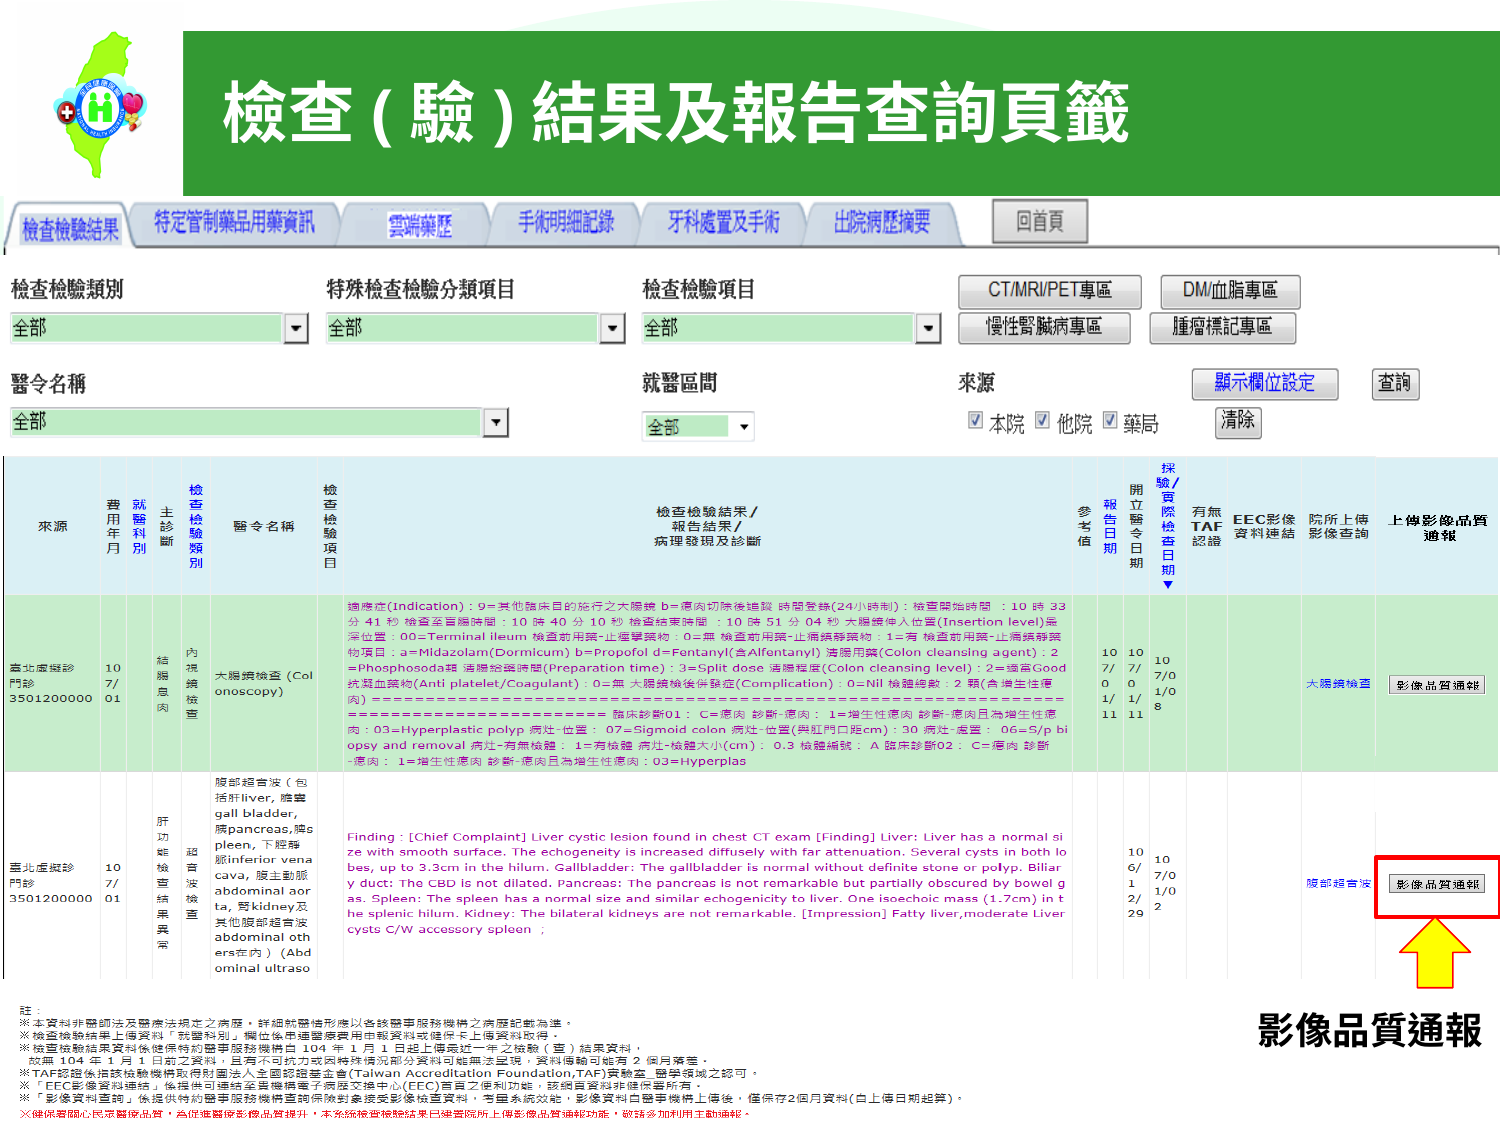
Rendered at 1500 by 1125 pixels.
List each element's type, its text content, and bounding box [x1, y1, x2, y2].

title 檢查(驗)結果及報告查詢頁籤 [206, 42, 1471, 180]
text_box [1399, 916, 1471, 988]
text_box 影像品質通報 [1242, 999, 1500, 1061]
picture [1378, 860, 1498, 915]
picture [0, 196, 1500, 1125]
